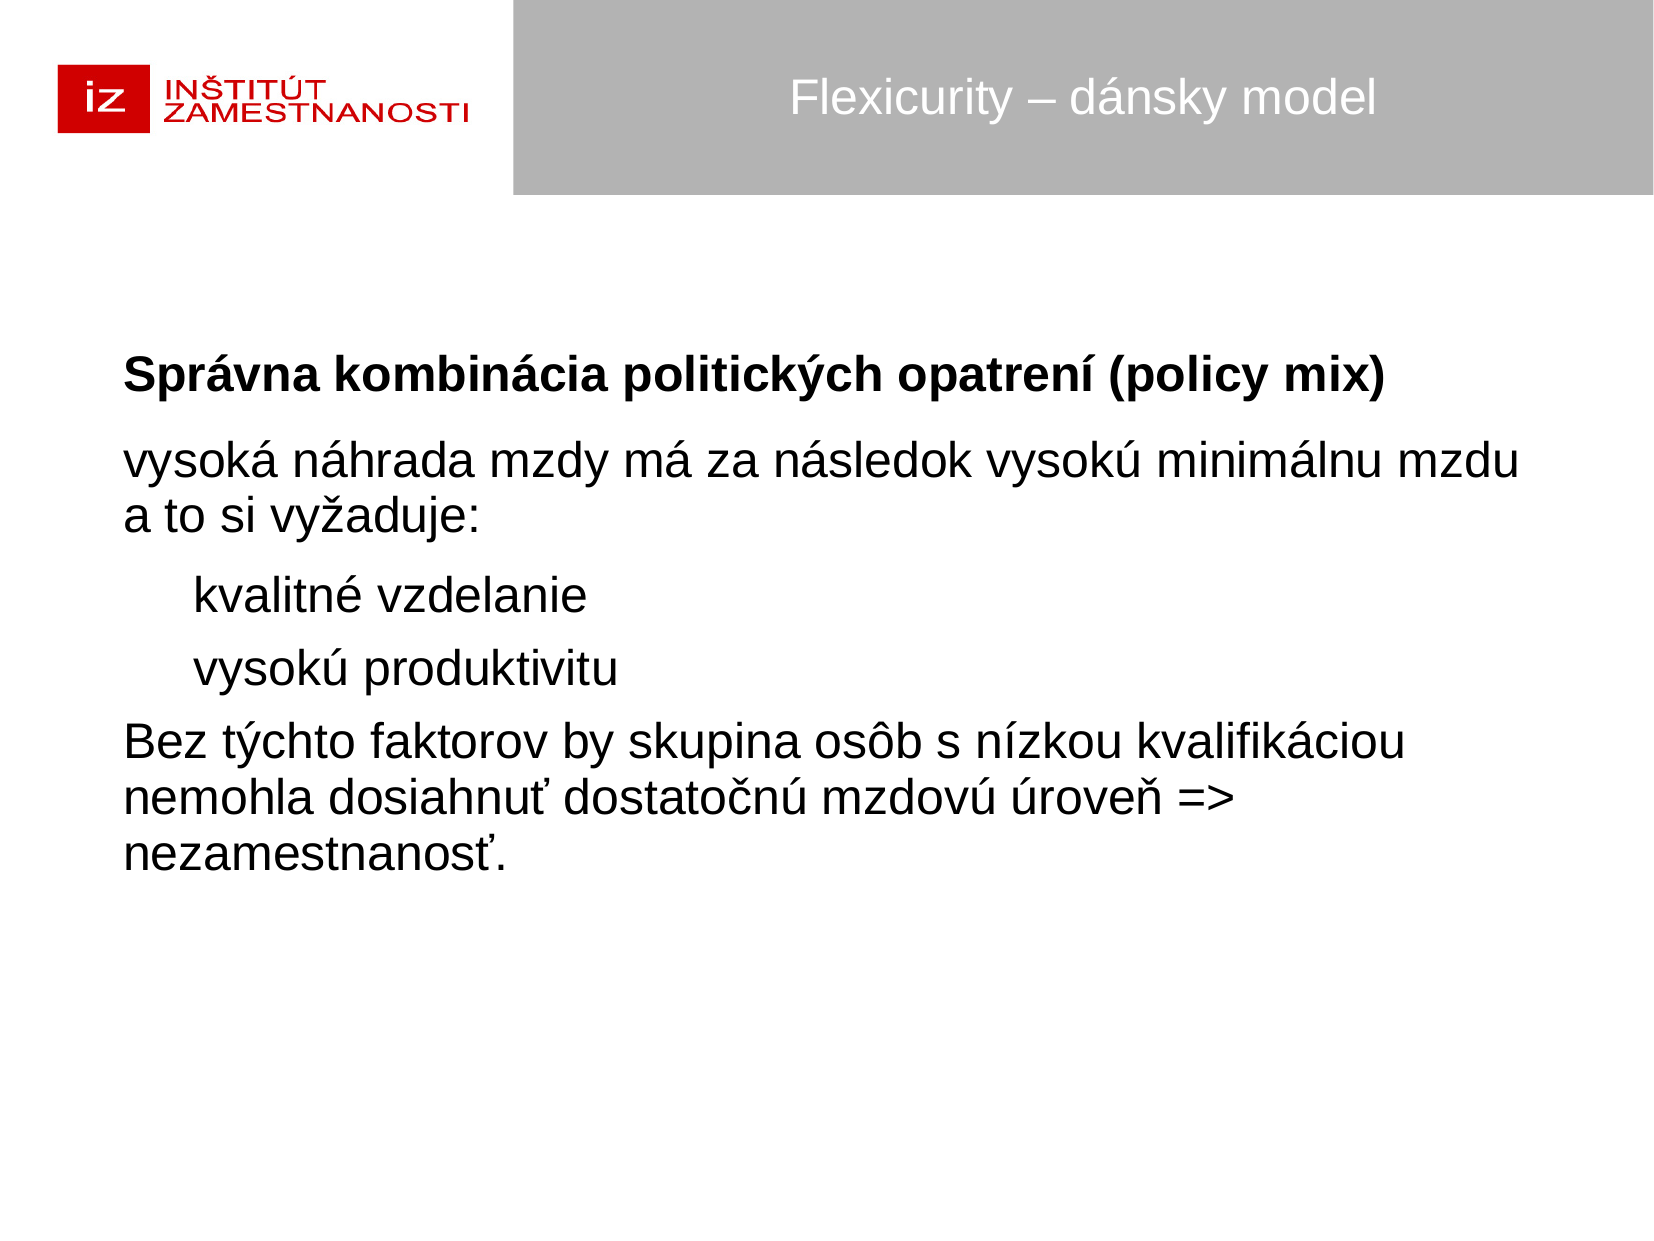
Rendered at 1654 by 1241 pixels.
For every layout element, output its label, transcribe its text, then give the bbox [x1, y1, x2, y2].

picture [6, 5, 513, 189]
text_box Flexicurity – dánsky model [513, 0, 1654, 195]
text_box [0, 0, 1654, 196]
list Správna kombinácia politických opatrení (policy mix) vysoká náhrada mzdy má za následok vysokú minimálnu mzdu a to si vyžaduje: kvalitné vzdelanie vysokú produktivitu Bez týchto faktorov by skupina osôb s nízkou kvalifikáciou nemohla dosiahnuť dostatočnú mzdovú úroveň => nezamestnanosť. [123, 346, 1536, 1214]
